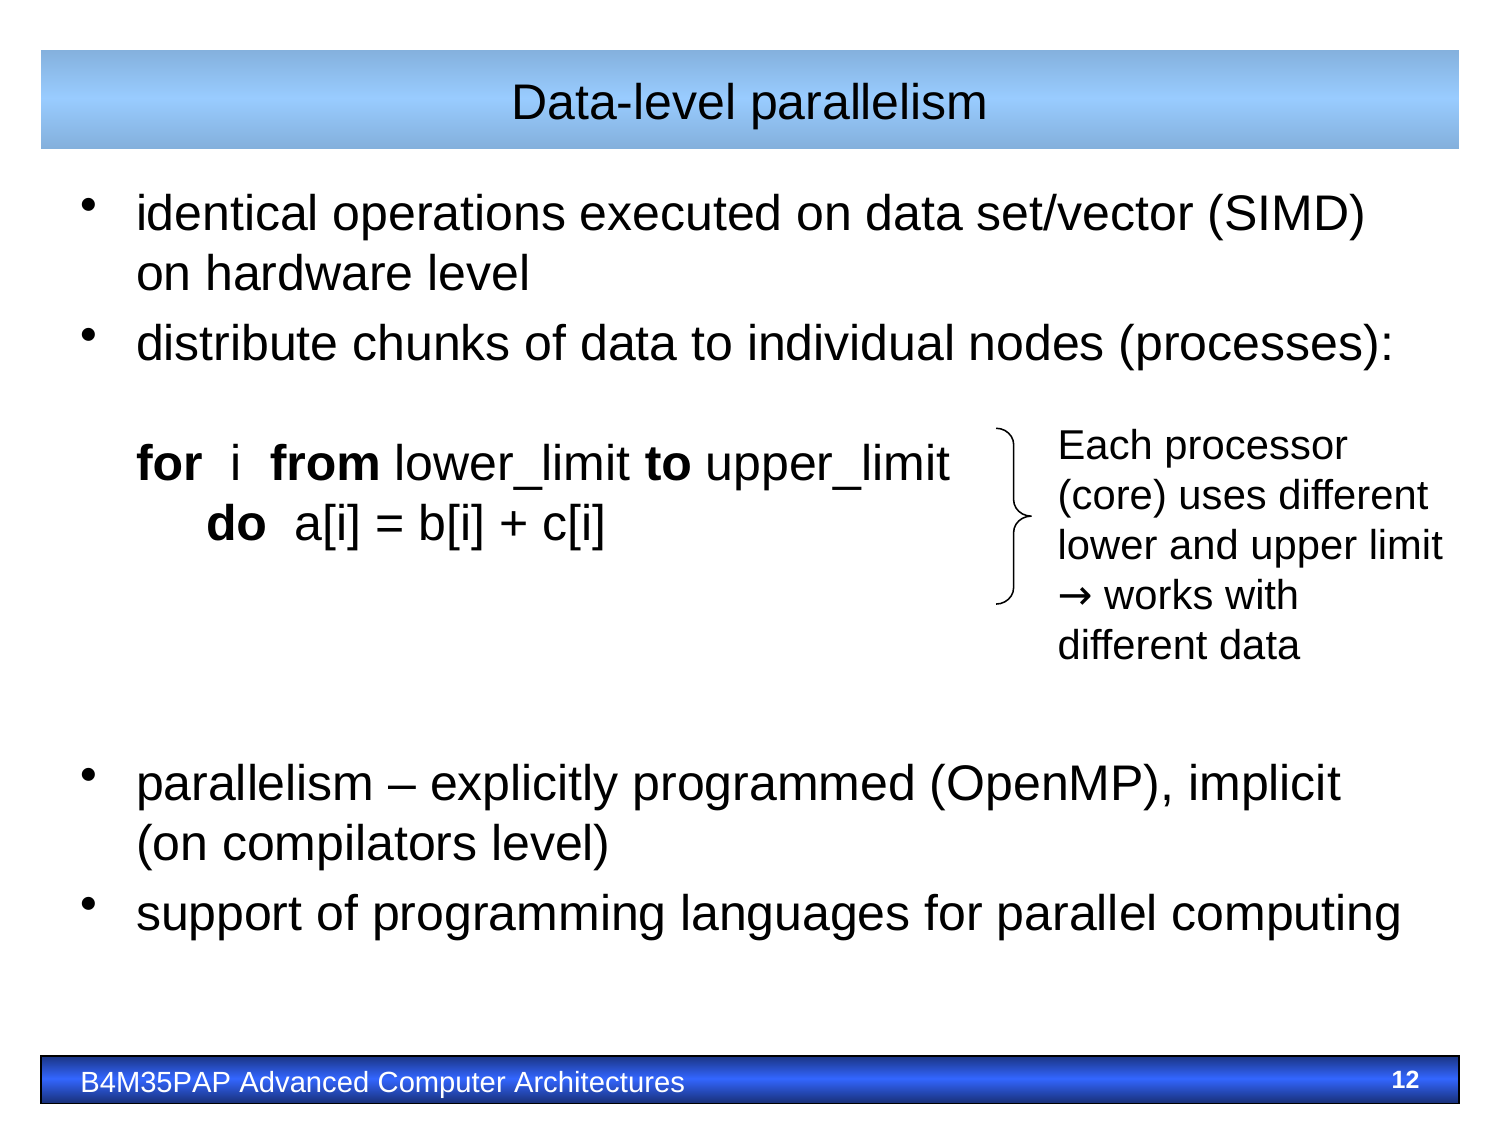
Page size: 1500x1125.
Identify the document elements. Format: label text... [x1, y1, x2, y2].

title Data-level parallelism [41, 50, 1459, 149]
list identical operations executed on data set/vector (SIMD) on hardware level distribute chunks of data to individual nodes (processes): for i from lower_limit to upper_limit do a[i] = b[i] + c[i] parallelism – explicitly programmed (OpenMP), implicit (on compilators level) support of programming languages for parallel computing [64, 172, 1436, 1000]
text_box Each processor (core) uses different lower and upper limit → works with different data [1042, 410, 1465, 676]
